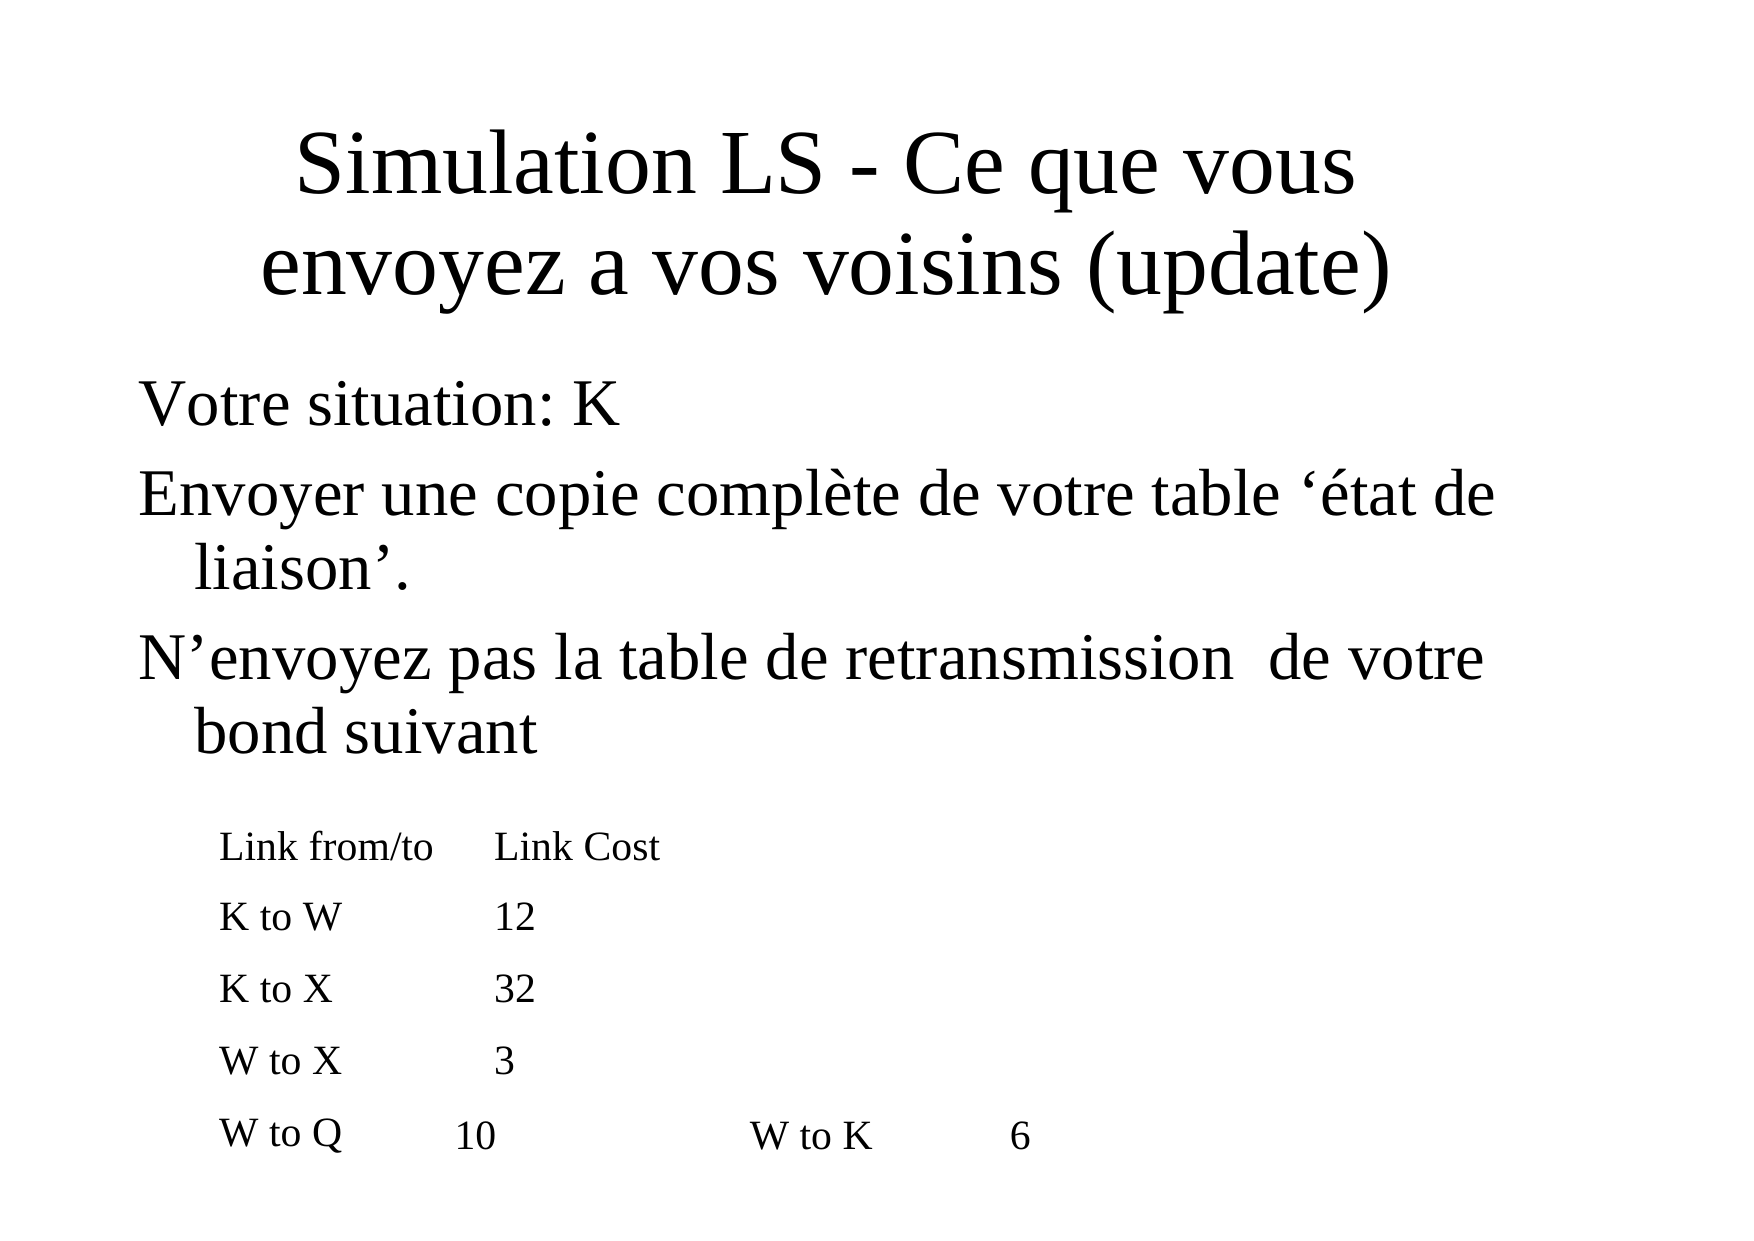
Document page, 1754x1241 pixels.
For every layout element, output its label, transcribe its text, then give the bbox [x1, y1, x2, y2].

text_box Link from/to [204, 815, 479, 878]
text_box 12 [479, 885, 755, 948]
text_box K to X [204, 957, 479, 1020]
text_box 3 [479, 1029, 755, 1092]
text_box 6 [1015, 1135, 1025, 1148]
text_box W to K [735, 1104, 1011, 1167]
text_box 32 [479, 957, 755, 1020]
text_box 6 [1011, 1104, 1271, 1167]
text_box K to W [204, 885, 479, 948]
text_box Link Cost [479, 815, 755, 878]
text_box W to Q [204, 1101, 480, 1163]
text_box 10 [439, 1104, 715, 1167]
text_box W to X [204, 1029, 479, 1092]
